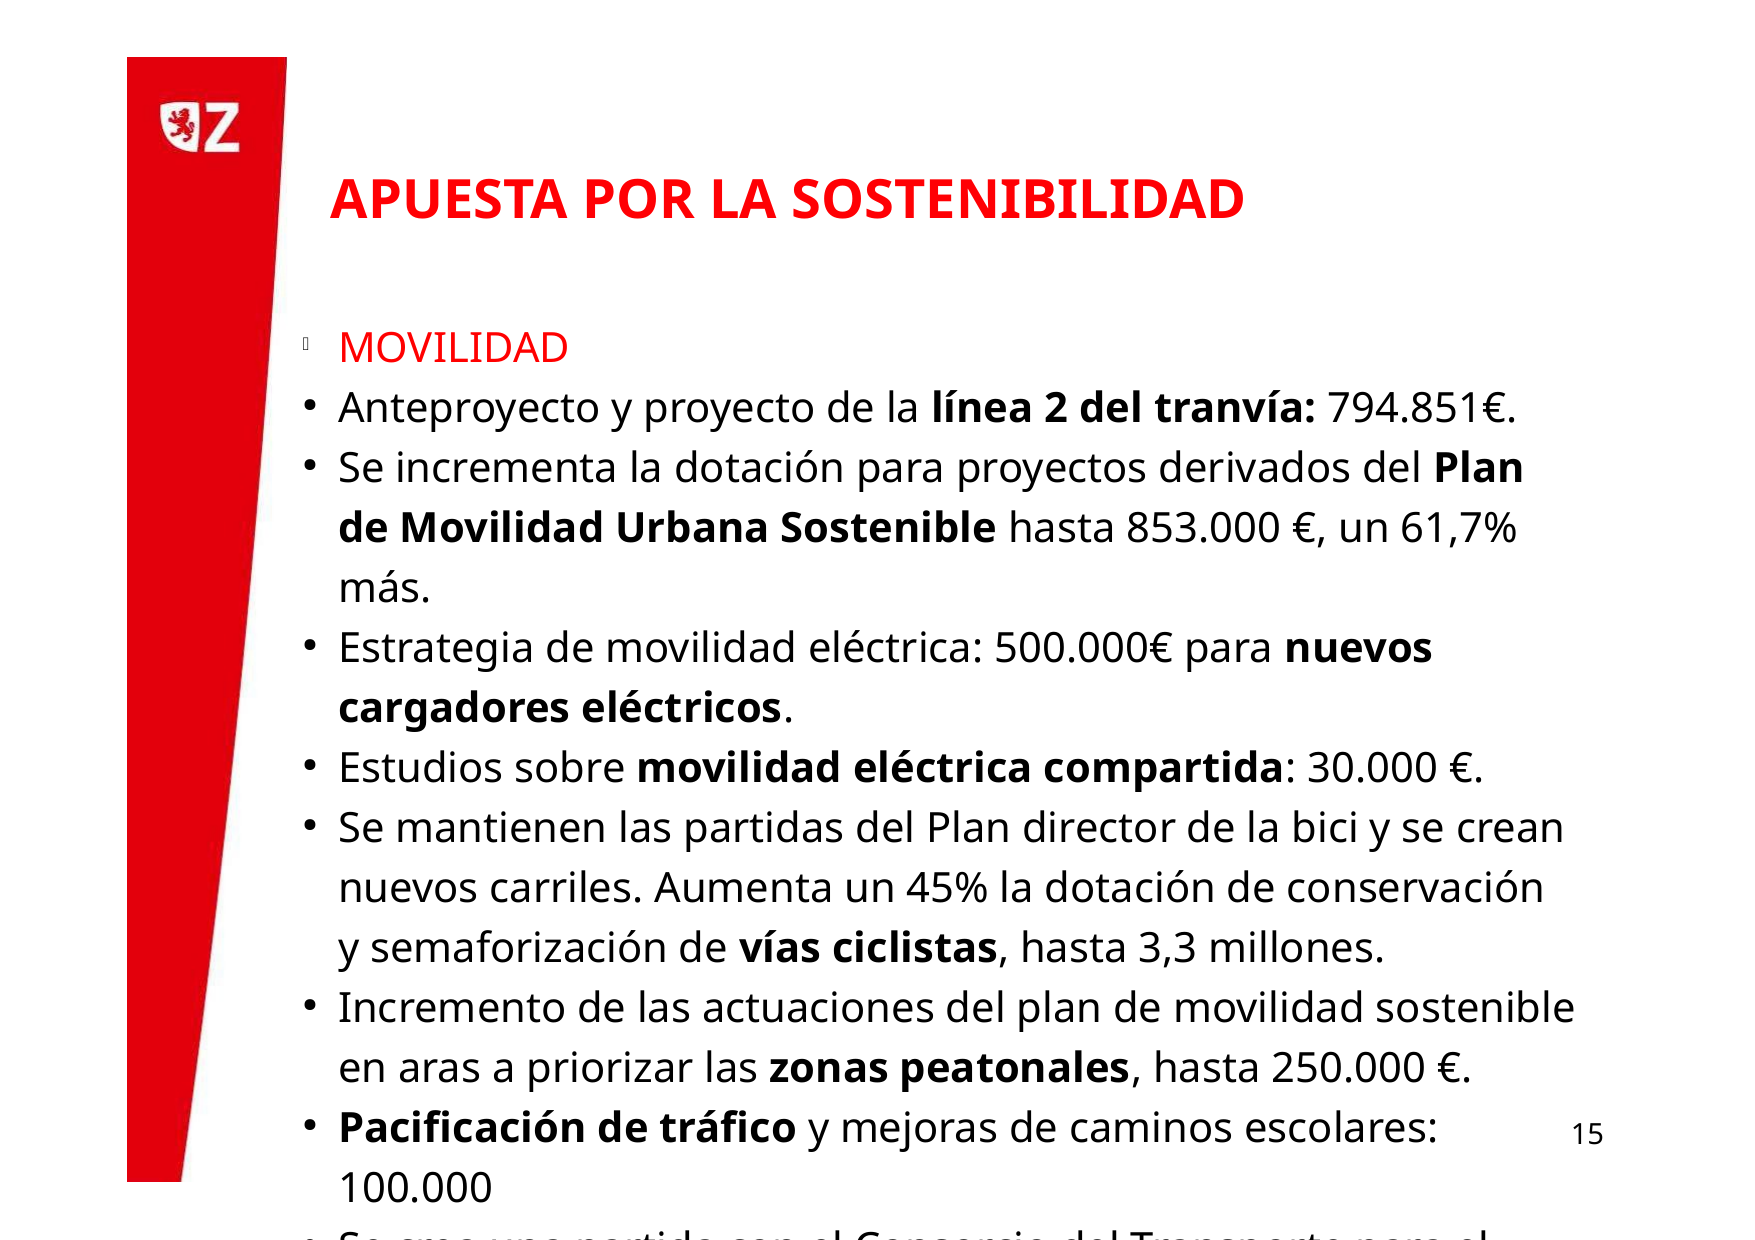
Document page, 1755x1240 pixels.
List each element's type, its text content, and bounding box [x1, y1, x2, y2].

text_box MOVILIDAD Anteproyecto y proyecto de la línea 2 del tranvía: 794.851€. Se incrementa la dotación para proyectos derivados del Plan de Movilidad Urbana Sostenible hasta 853.000 €, un 61,7% más. Estrategia de movilidad eléctrica: 500.000€ para nuevos cargadores eléctricos. Estudios sobre movilidad eléctrica compartida: 30.000 €. Se mantienen las partidas del Plan director de la bici y se crean nuevos carriles. Aumenta un 45% la dotación de conservación y semaforización de vías ciclistas, hasta 3,3 millones. Incremento de las actuaciones del plan de movilidad sostenible en aras a priorizar las zonas peatonales, hasta 250.000 €. Pacificación de tráfico y mejoras de caminos escolares: 100.000 Se crea una partida con el Consorcio del Transporte para el aparcamiento cerrado de bicicletas con 100.000 €. [302, 318, 1577, 1072]
picture [127, 57, 288, 1182]
text_box <número> [1570, 1112, 1617, 1151]
text_box APUESTA POR LA SOSTENIBILIDAD [330, 162, 1527, 277]
